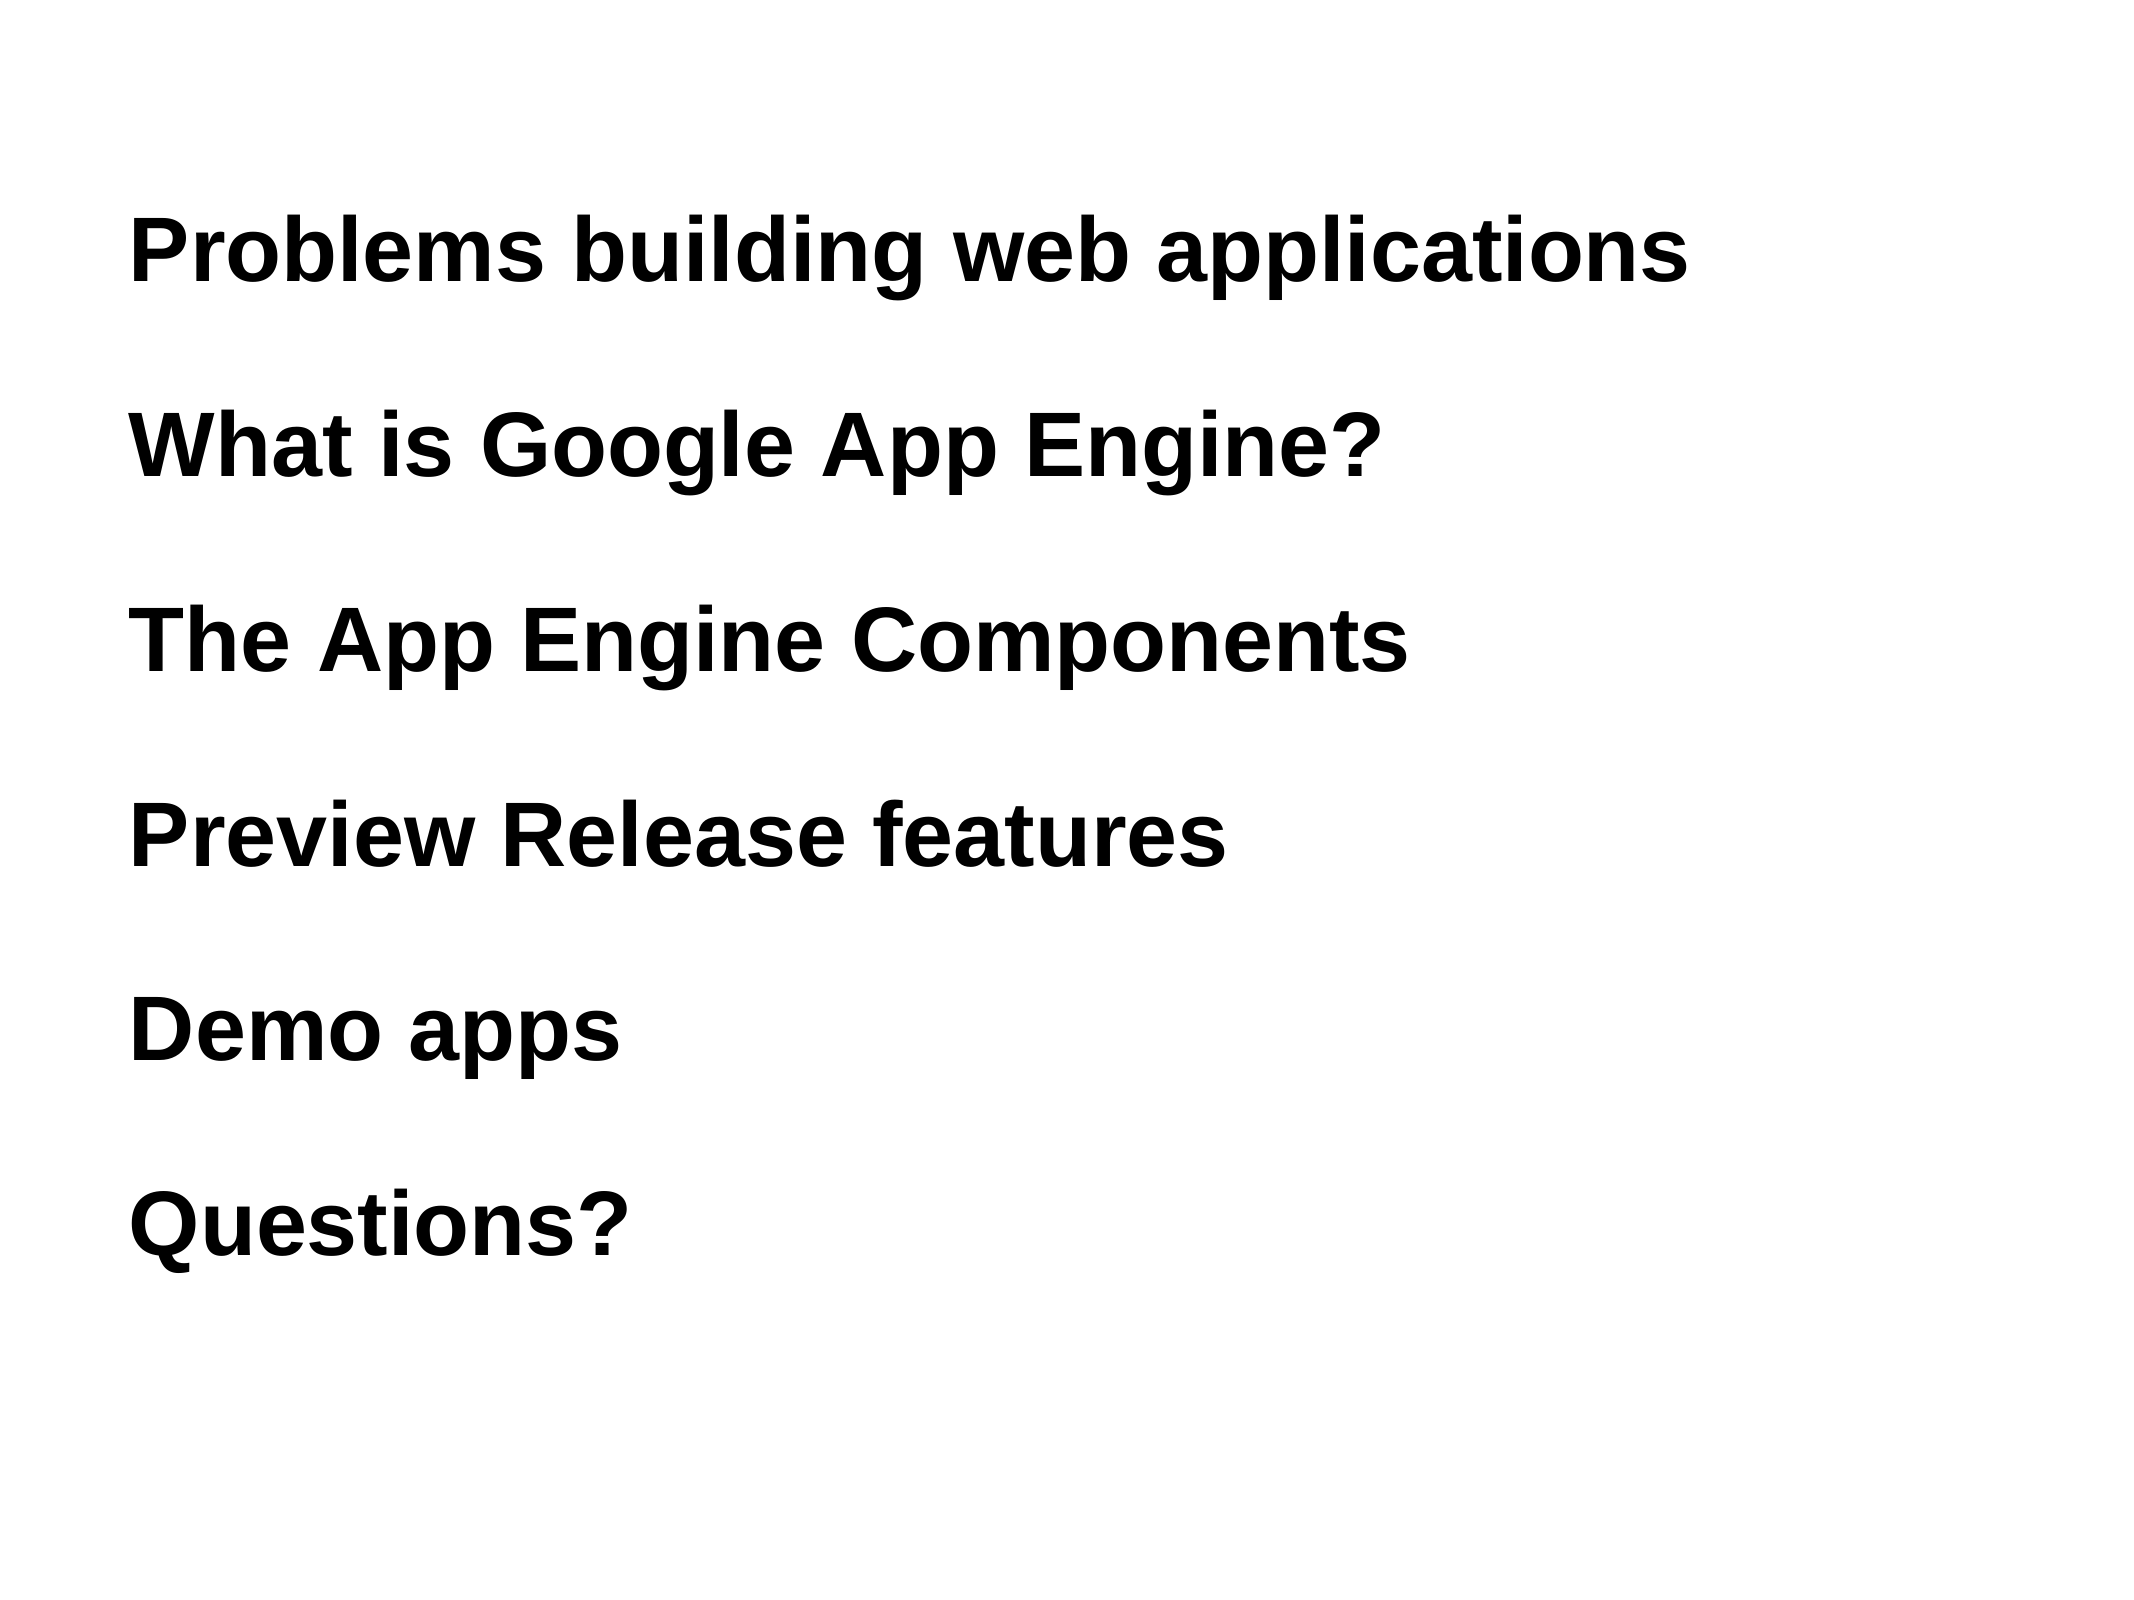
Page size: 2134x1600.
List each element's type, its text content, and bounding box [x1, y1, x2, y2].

text_box Problems building web applications What is Google App Engine? The App Engine Components Preview Release features Demo apps Questions? [128, 203, 2004, 1298]
